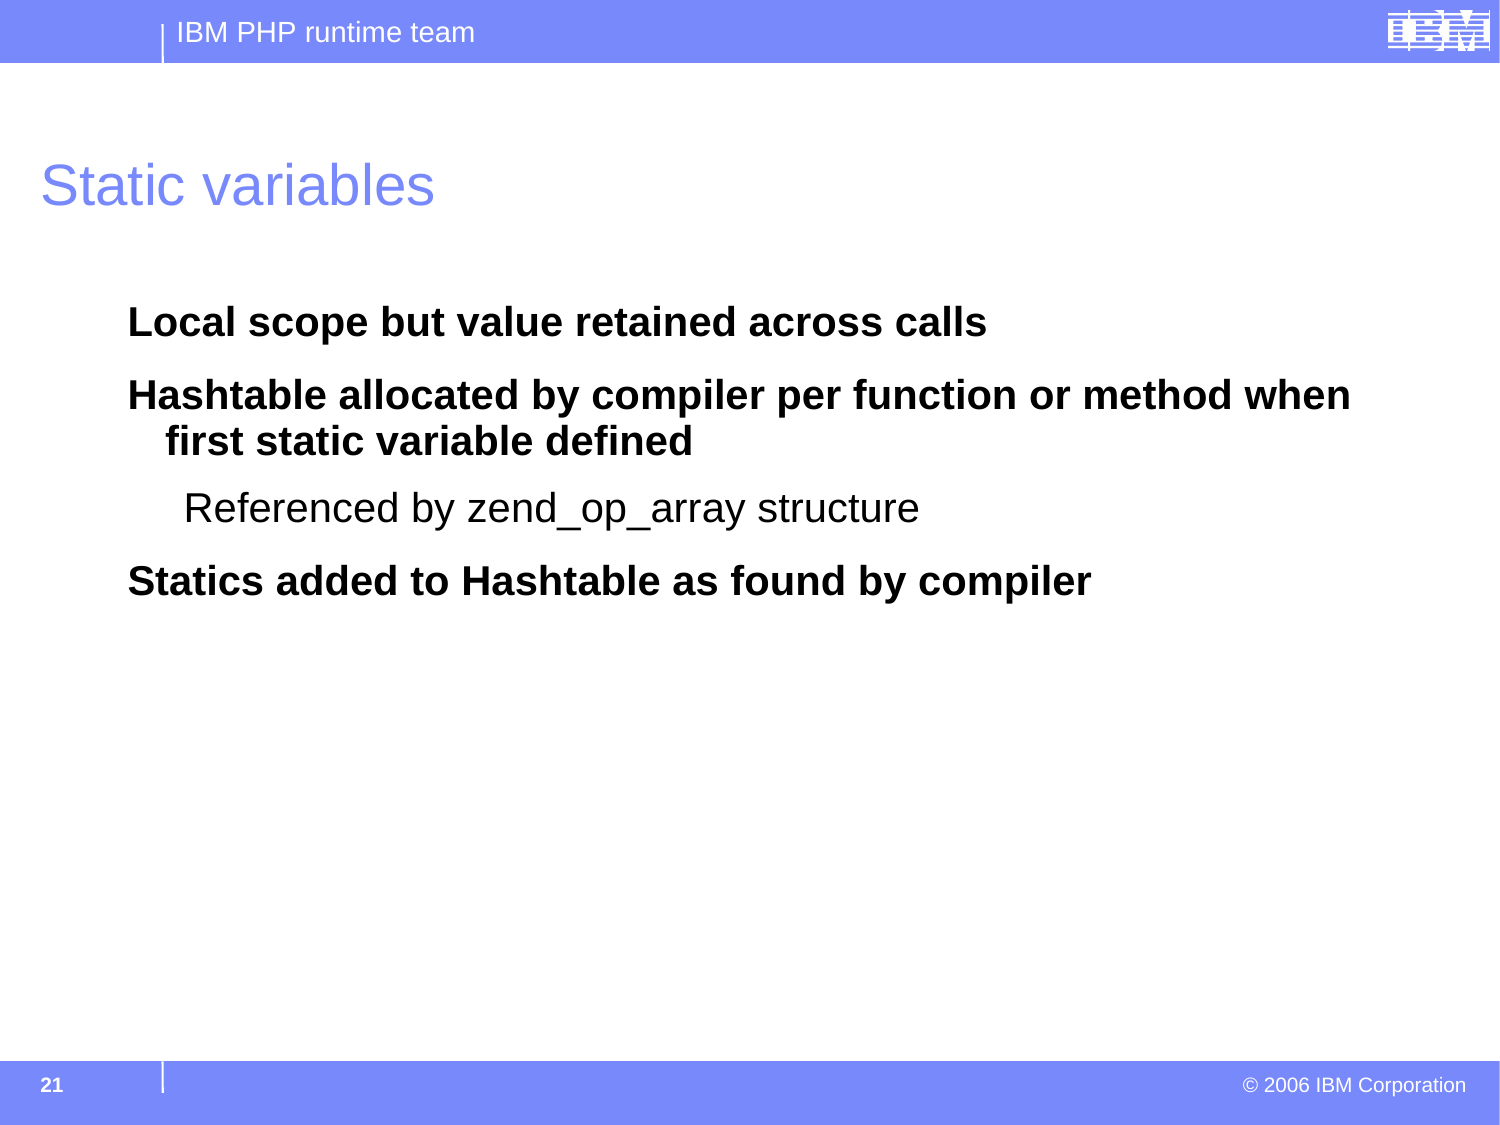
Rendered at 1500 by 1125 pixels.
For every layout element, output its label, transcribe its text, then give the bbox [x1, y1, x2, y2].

list Local scope but value retained across calls Hashtable allocated by compiler per function or method when first static variable defined Referenced by zend_op_array structure Statics added to Hashtable as found by compiler [112, 291, 1388, 932]
title Static variables [25, 123, 1378, 225]
